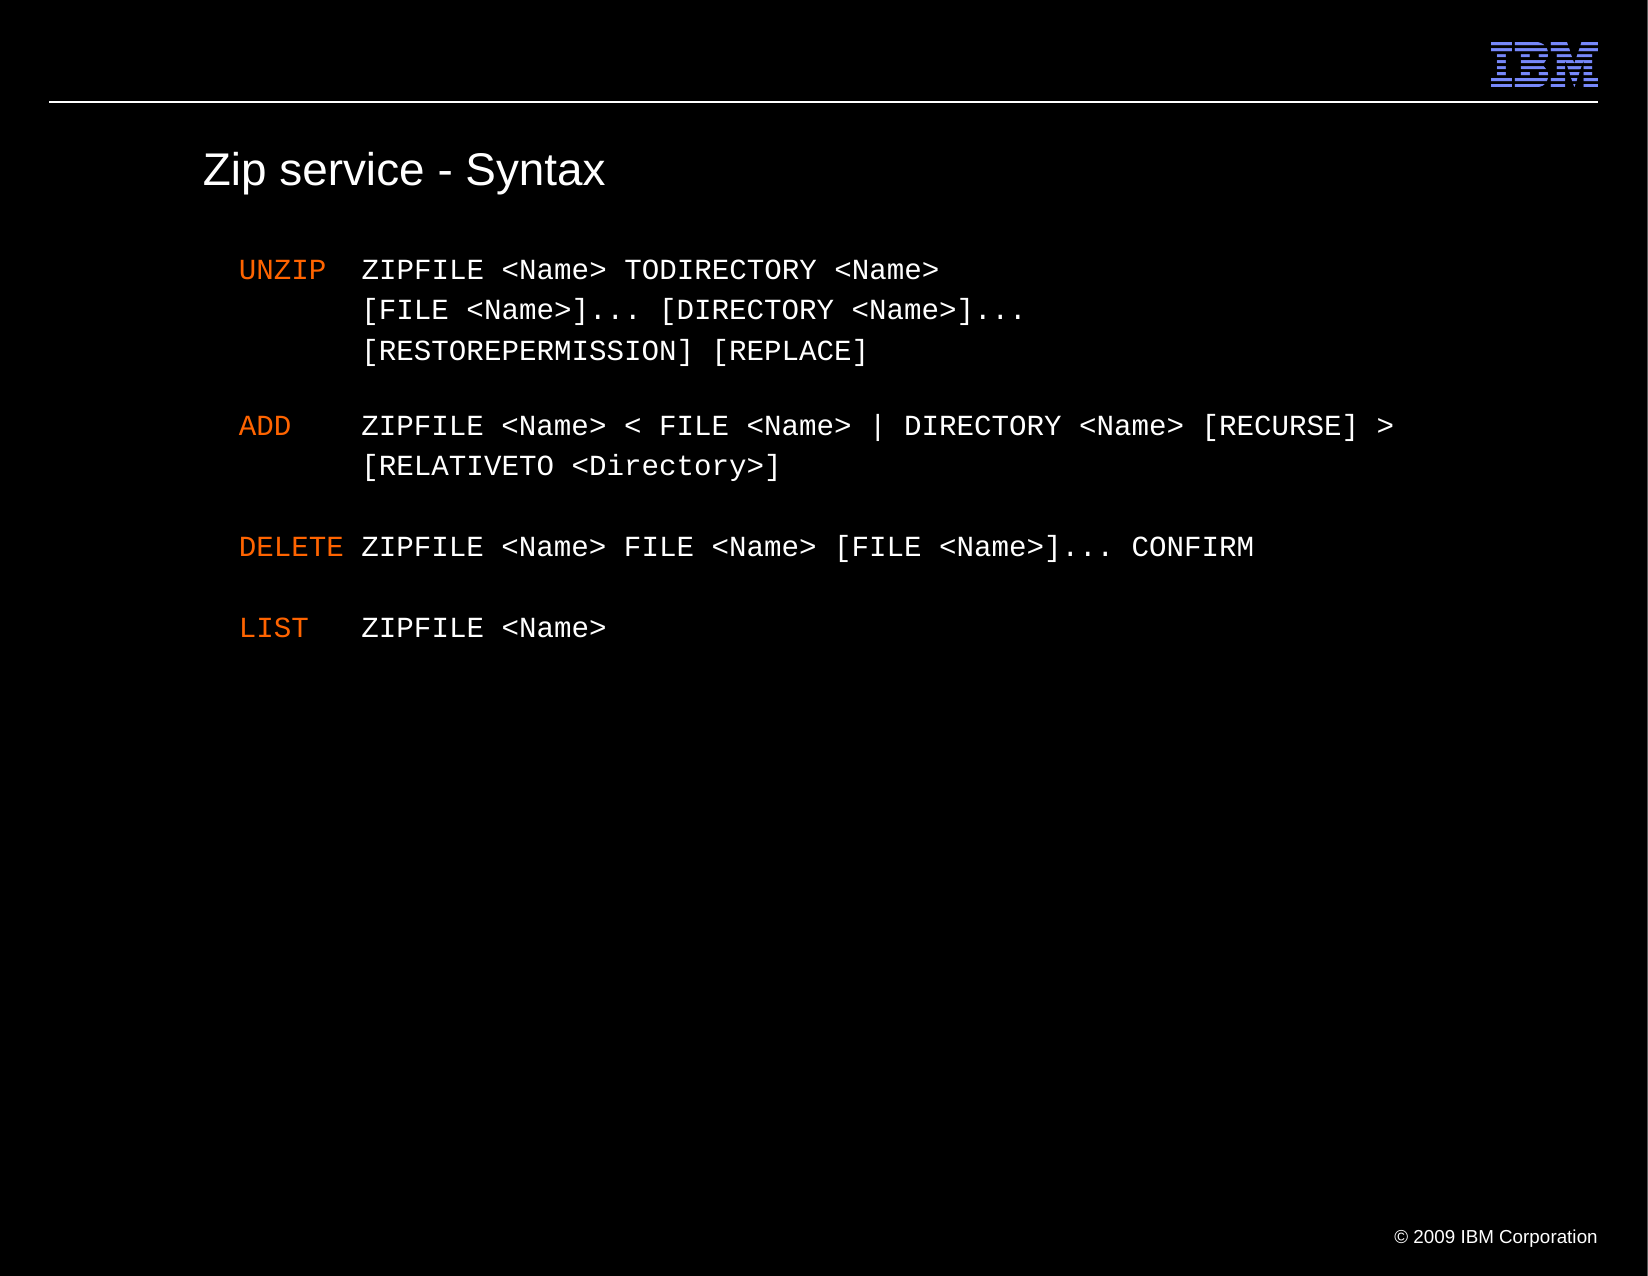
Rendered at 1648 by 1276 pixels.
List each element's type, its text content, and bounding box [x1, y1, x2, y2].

text_box UNZIP ZIPFILE <Name> TODIRECTORY <Name> [FILE <Name>]... [DIRECTORY <Name>]... [RESTOREPERMISSION] [REPLACE] ADD ZIPFILE <Name> < FILE <Name> | DIRECTORY <Name> [RECURSE] > [RELATIVETO <Directory>] DELETE ZIPFILE <Name> FILE <Name> [FILE <Name>]... CONFIRM LIST ZIPFILE <Name> [239, 250, 1648, 644]
picture [1491, 42, 1598, 87]
title Zip service - Syntax [186, 137, 1648, 231]
